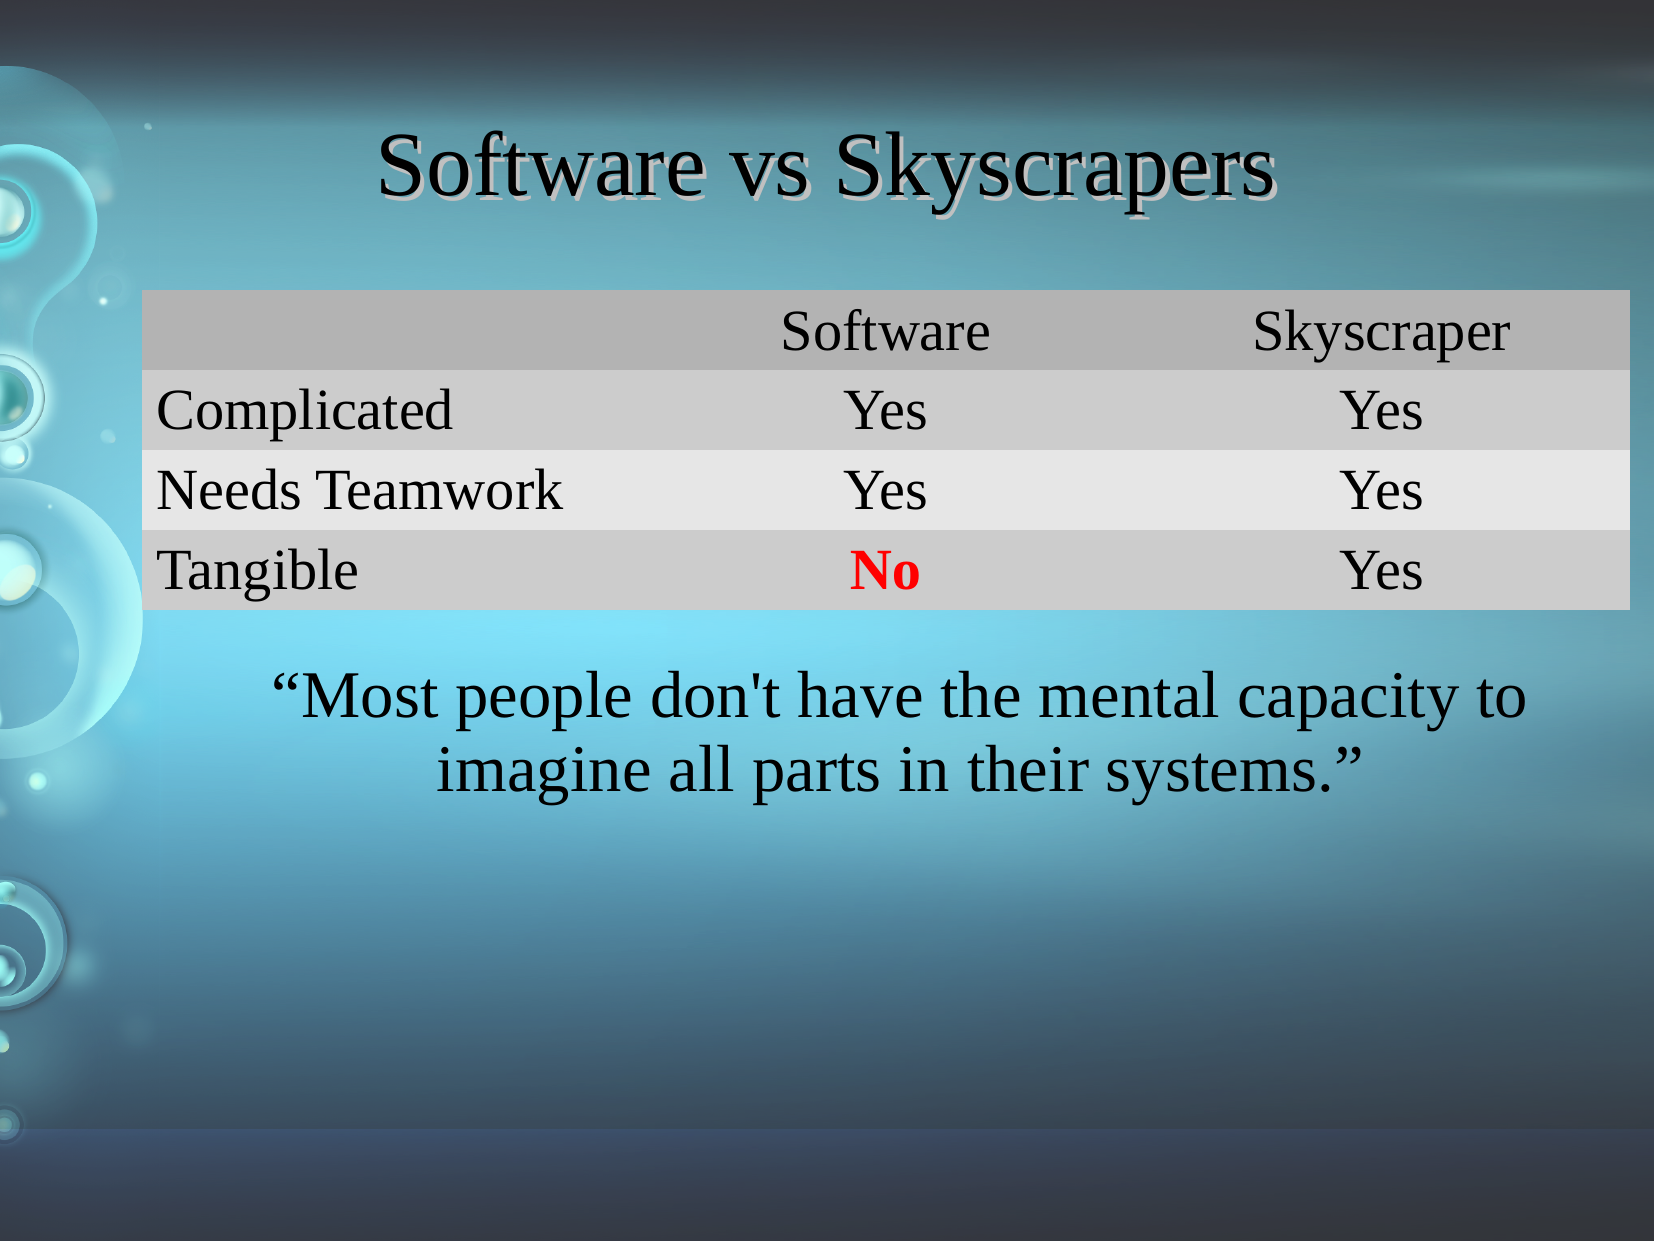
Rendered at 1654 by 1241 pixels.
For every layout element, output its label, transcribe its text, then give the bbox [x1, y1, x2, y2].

table_cell Yes [1134, 450, 1630, 530]
table_header [142, 290, 638, 370]
list “Most people don't have the mental capacity to imagine all parts in their systems.” [121, 658, 1610, 1241]
table_cell Tangible [142, 530, 638, 610]
title Software vs Skyscrapers [82, 61, 1571, 269]
table_cell Yes [1134, 370, 1630, 450]
table_cell Complicated [142, 370, 638, 450]
table_header Software [638, 290, 1134, 370]
table_header Skyscraper [1134, 290, 1630, 370]
table_cell Needs Teamwork [142, 450, 638, 530]
table_cell No [638, 530, 1134, 610]
table_cell Yes [1134, 530, 1630, 610]
table_cell Yes [638, 450, 1134, 530]
table_cell Yes [638, 370, 1134, 450]
